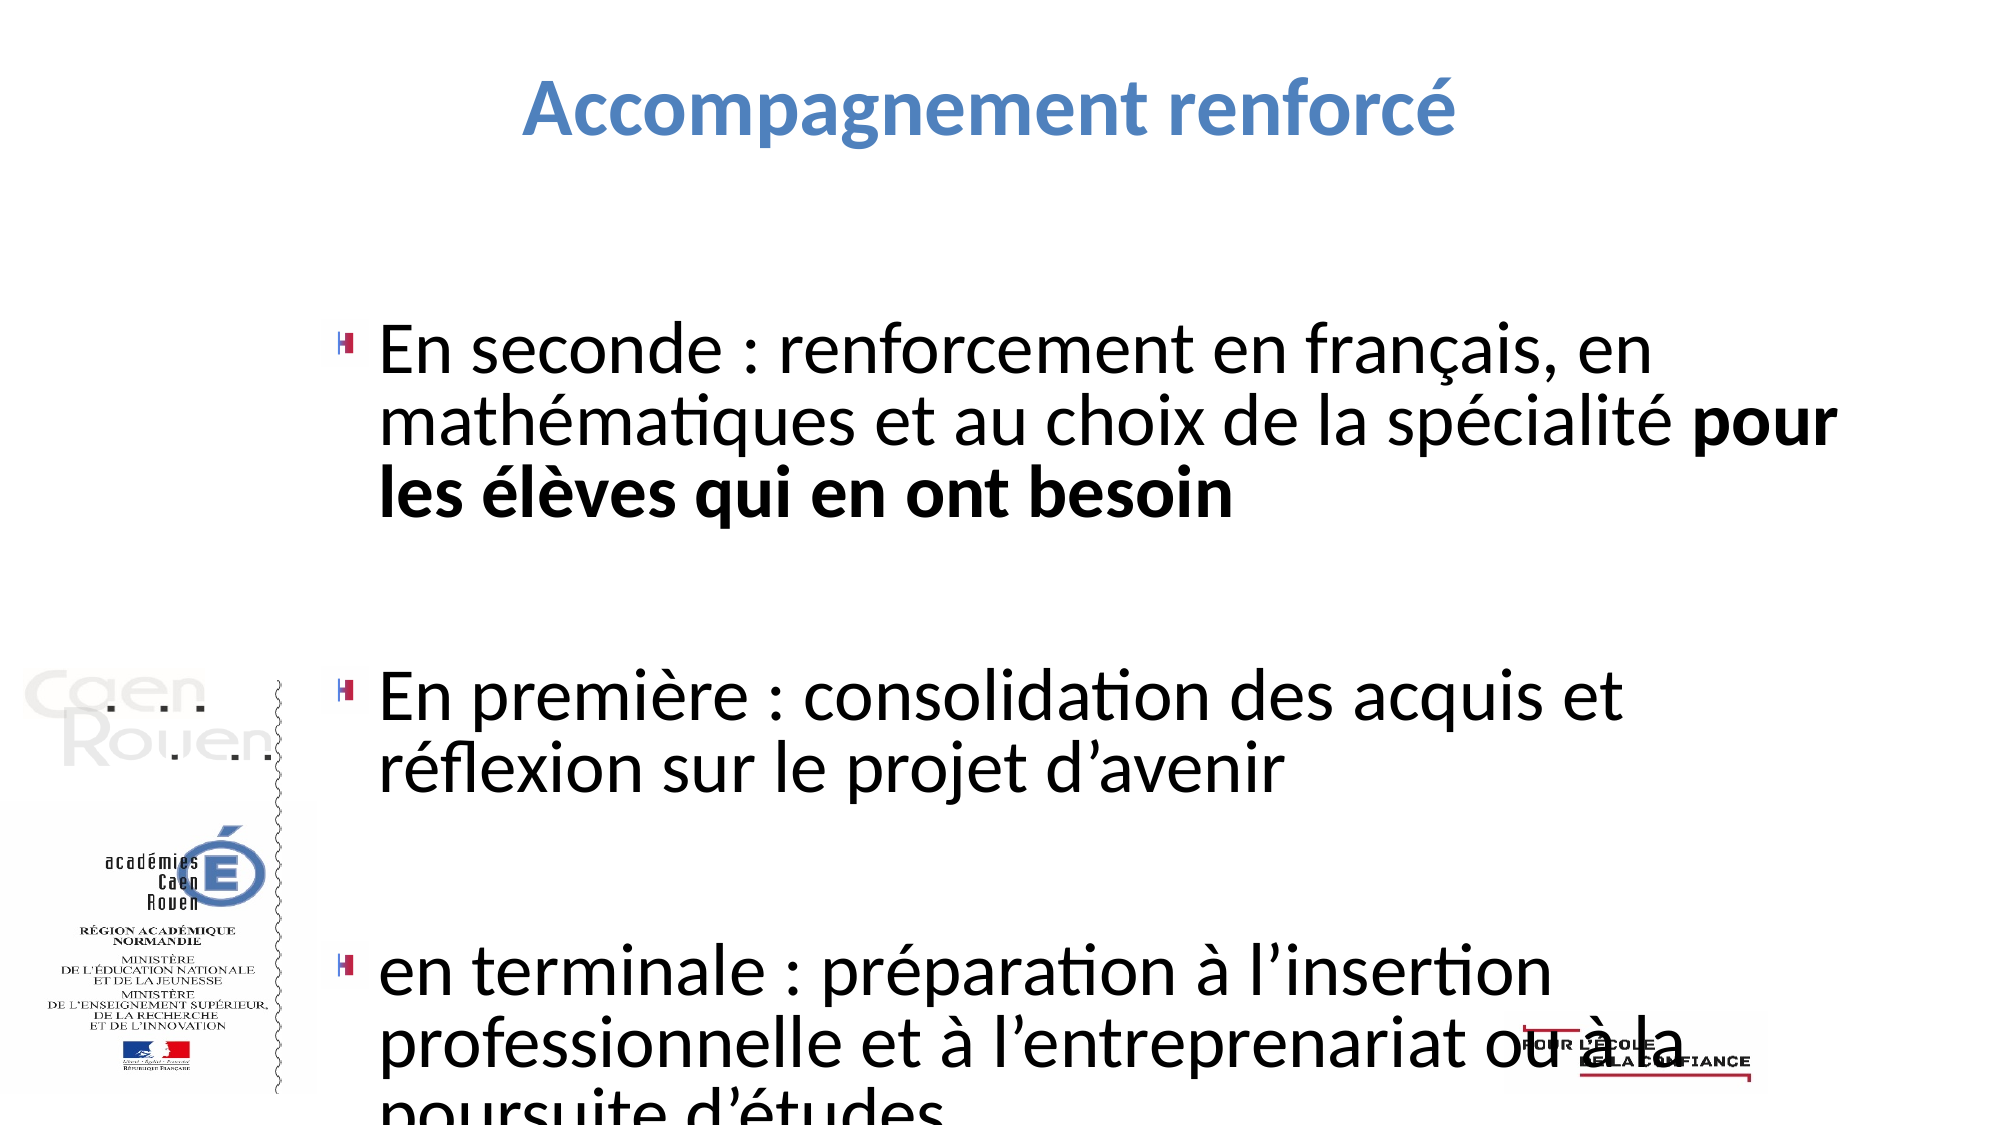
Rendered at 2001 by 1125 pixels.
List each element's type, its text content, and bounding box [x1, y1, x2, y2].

picture [1504, 1036, 1514, 1062]
title Accompagnement renforcé [99, 45, 1900, 233]
picture [23, 668, 271, 766]
picture [0, 680, 317, 1094]
list En seconde : renforcement en français, en mathématiques et au choix de la spécialité pour les élèves qui en ont besoin En première : consolidation des acquis et réflexion sur le projet d’avenir en terminale : préparation à l’insertion professionnelle et à l’entreprenariat ou à la poursuite d’études [307, 308, 1900, 1005]
picture [1504, 1011, 1768, 1094]
